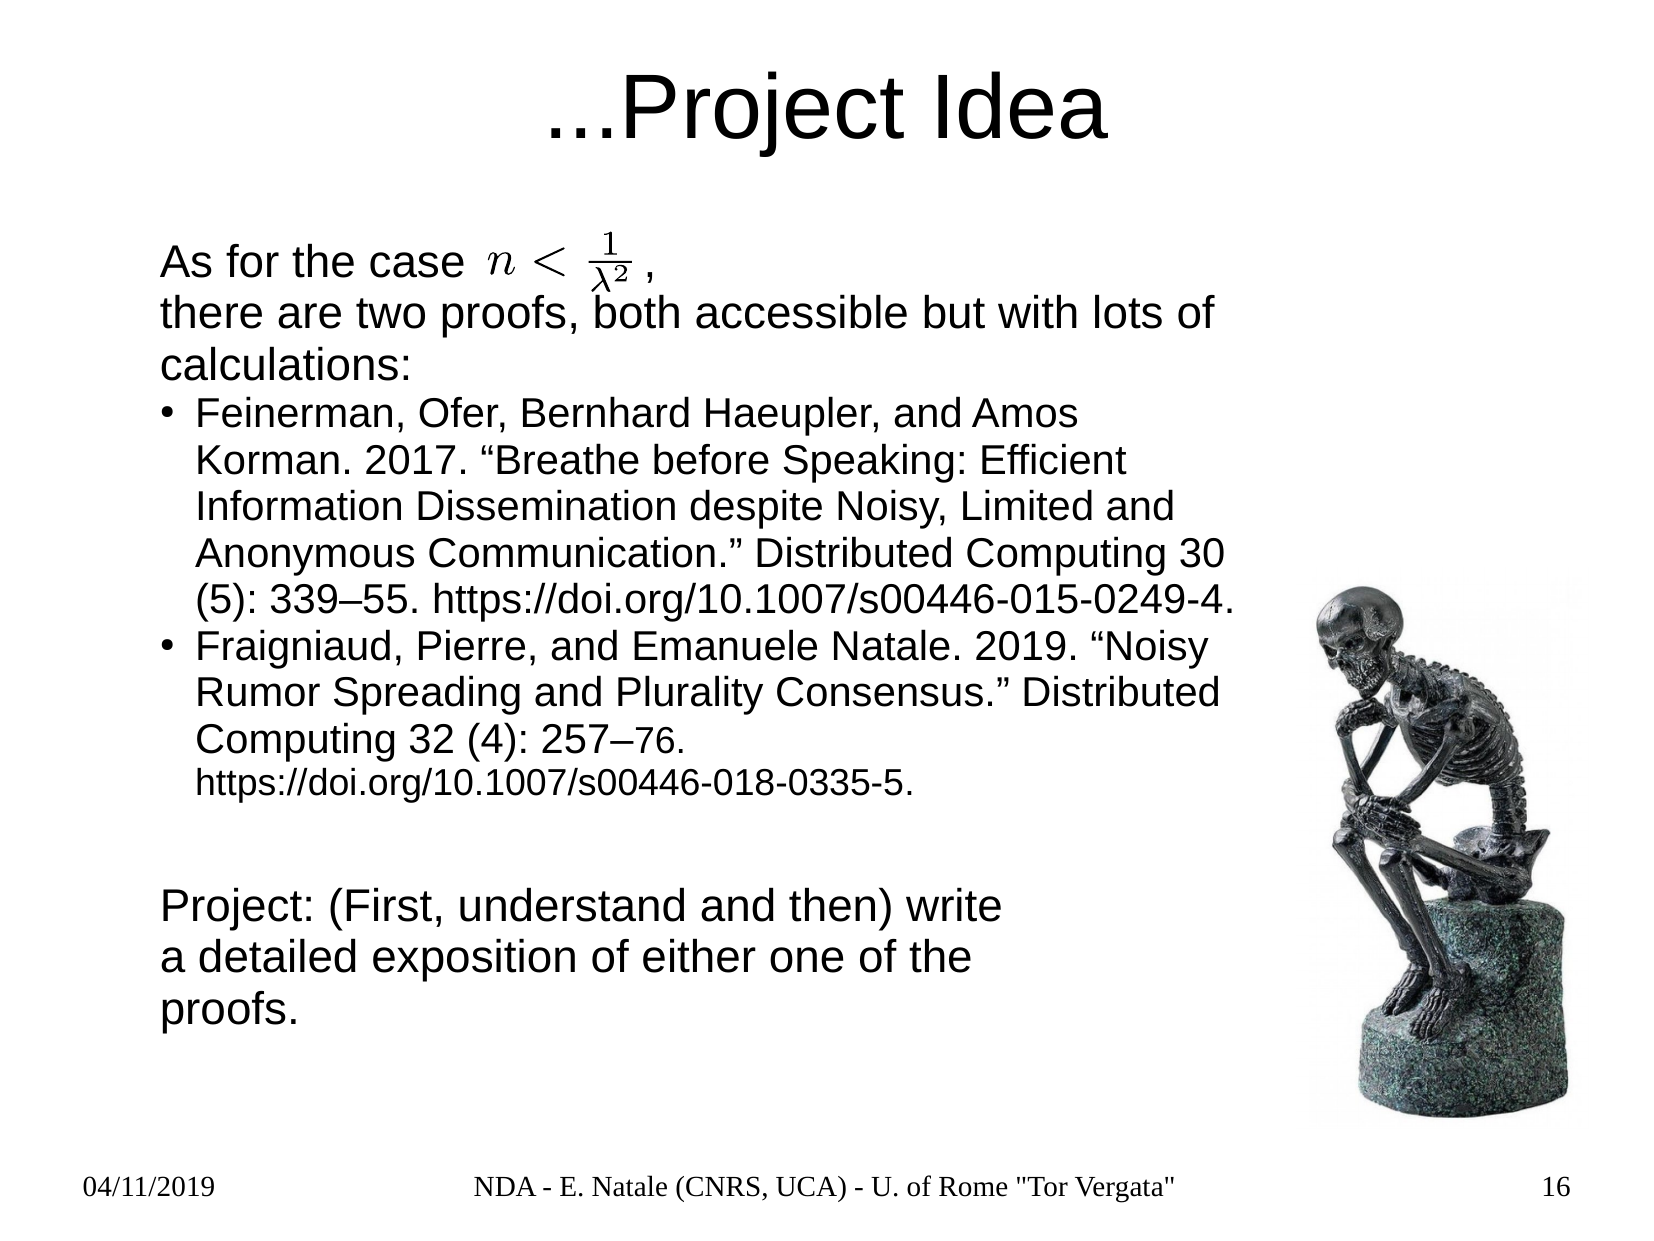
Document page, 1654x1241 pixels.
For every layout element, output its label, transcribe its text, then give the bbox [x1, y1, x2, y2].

title ...Project Idea [82, 49, 1571, 165]
text_box Project: (First, understand and then) write a detailed exposition of either one of the proofs. [145, 872, 1055, 1042]
text_box As for the case , there are two proofs, both accessible but with lots of calculations: Feinerman, Ofer, Bernhard Haeupler, and Amos Korman. 2017. “Breathe before Speaking: Efficient Information Dissemination despite Noisy, Limited and Anonymous Communication.” Distributed Computing 30 (5): 339–55. https://doi.org/10.1007/s00446-015-0249-4. Fraigniaud, Pierre, and Emanuele Natale. 2019. “Noisy Rumor Spreading and Plurality Consensus.” Distributed Computing 32 (4): 257–76. https://doi.org/10.1007/s00446-018-0335-5. [145, 228, 1258, 891]
picture [1296, 567, 1589, 1129]
text_box [487, 231, 632, 292]
